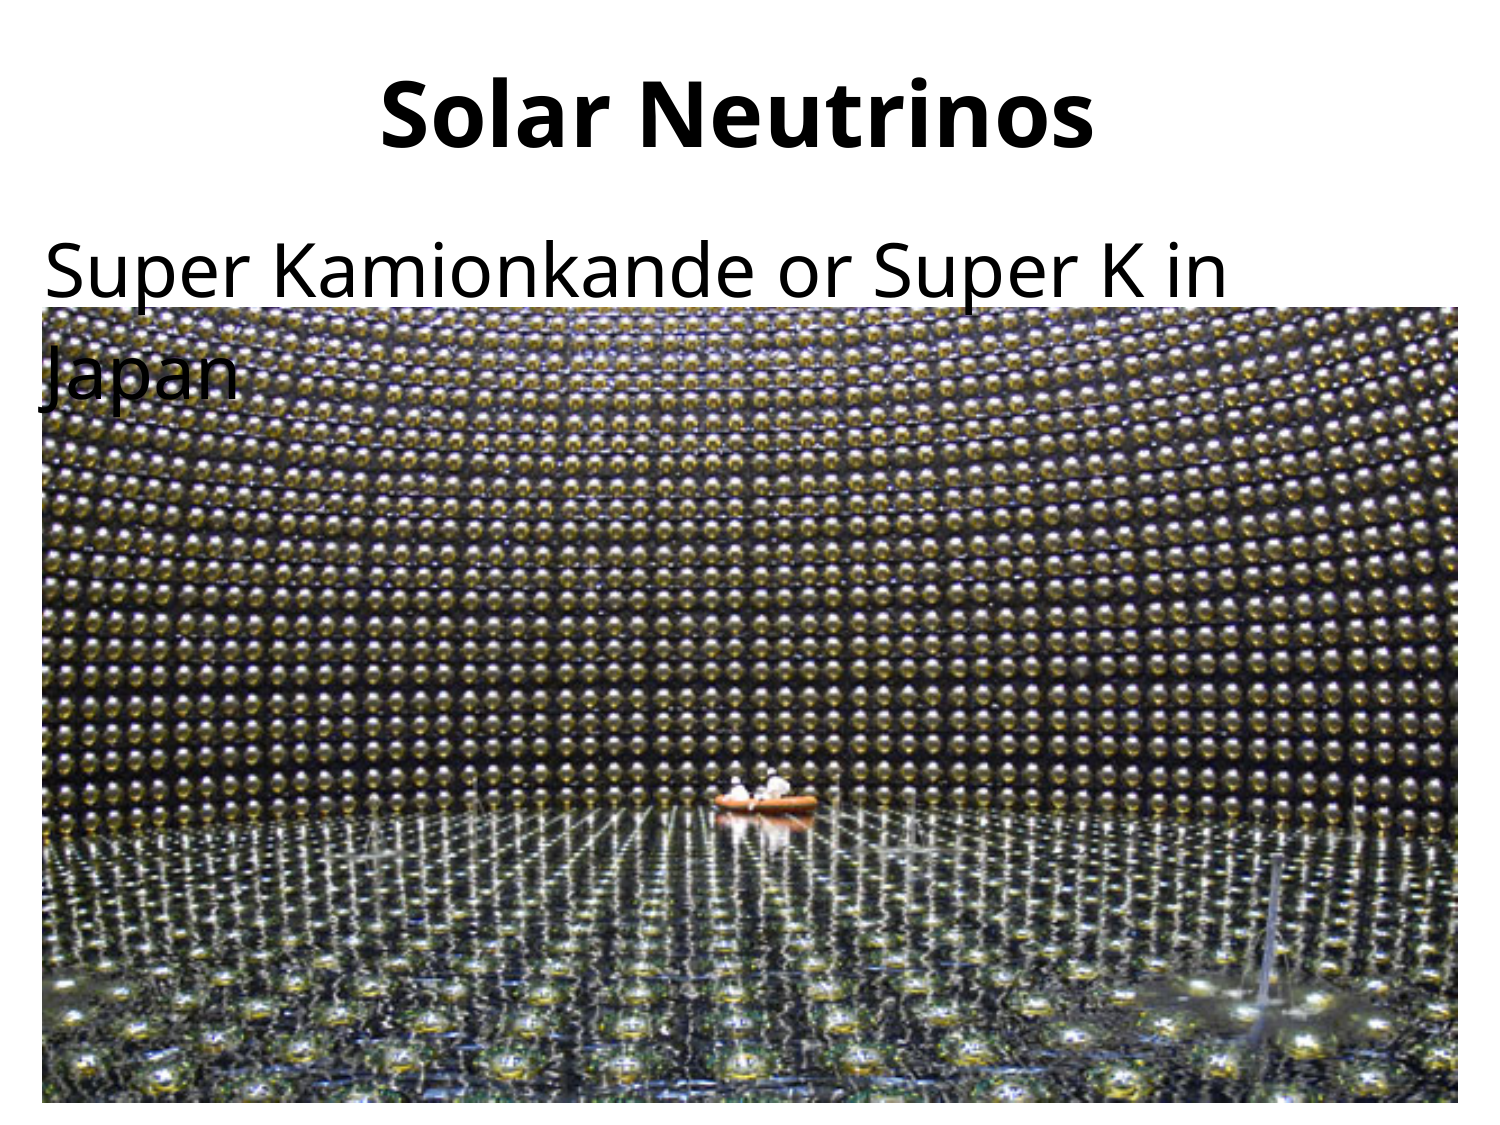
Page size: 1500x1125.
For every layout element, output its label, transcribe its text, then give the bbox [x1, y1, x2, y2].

picture [42, 313, 1458, 1103]
title Solar Neutrinos [30, 58, 1471, 167]
text_box Super Kamionkande or Super K in Japan [30, 210, 1458, 313]
